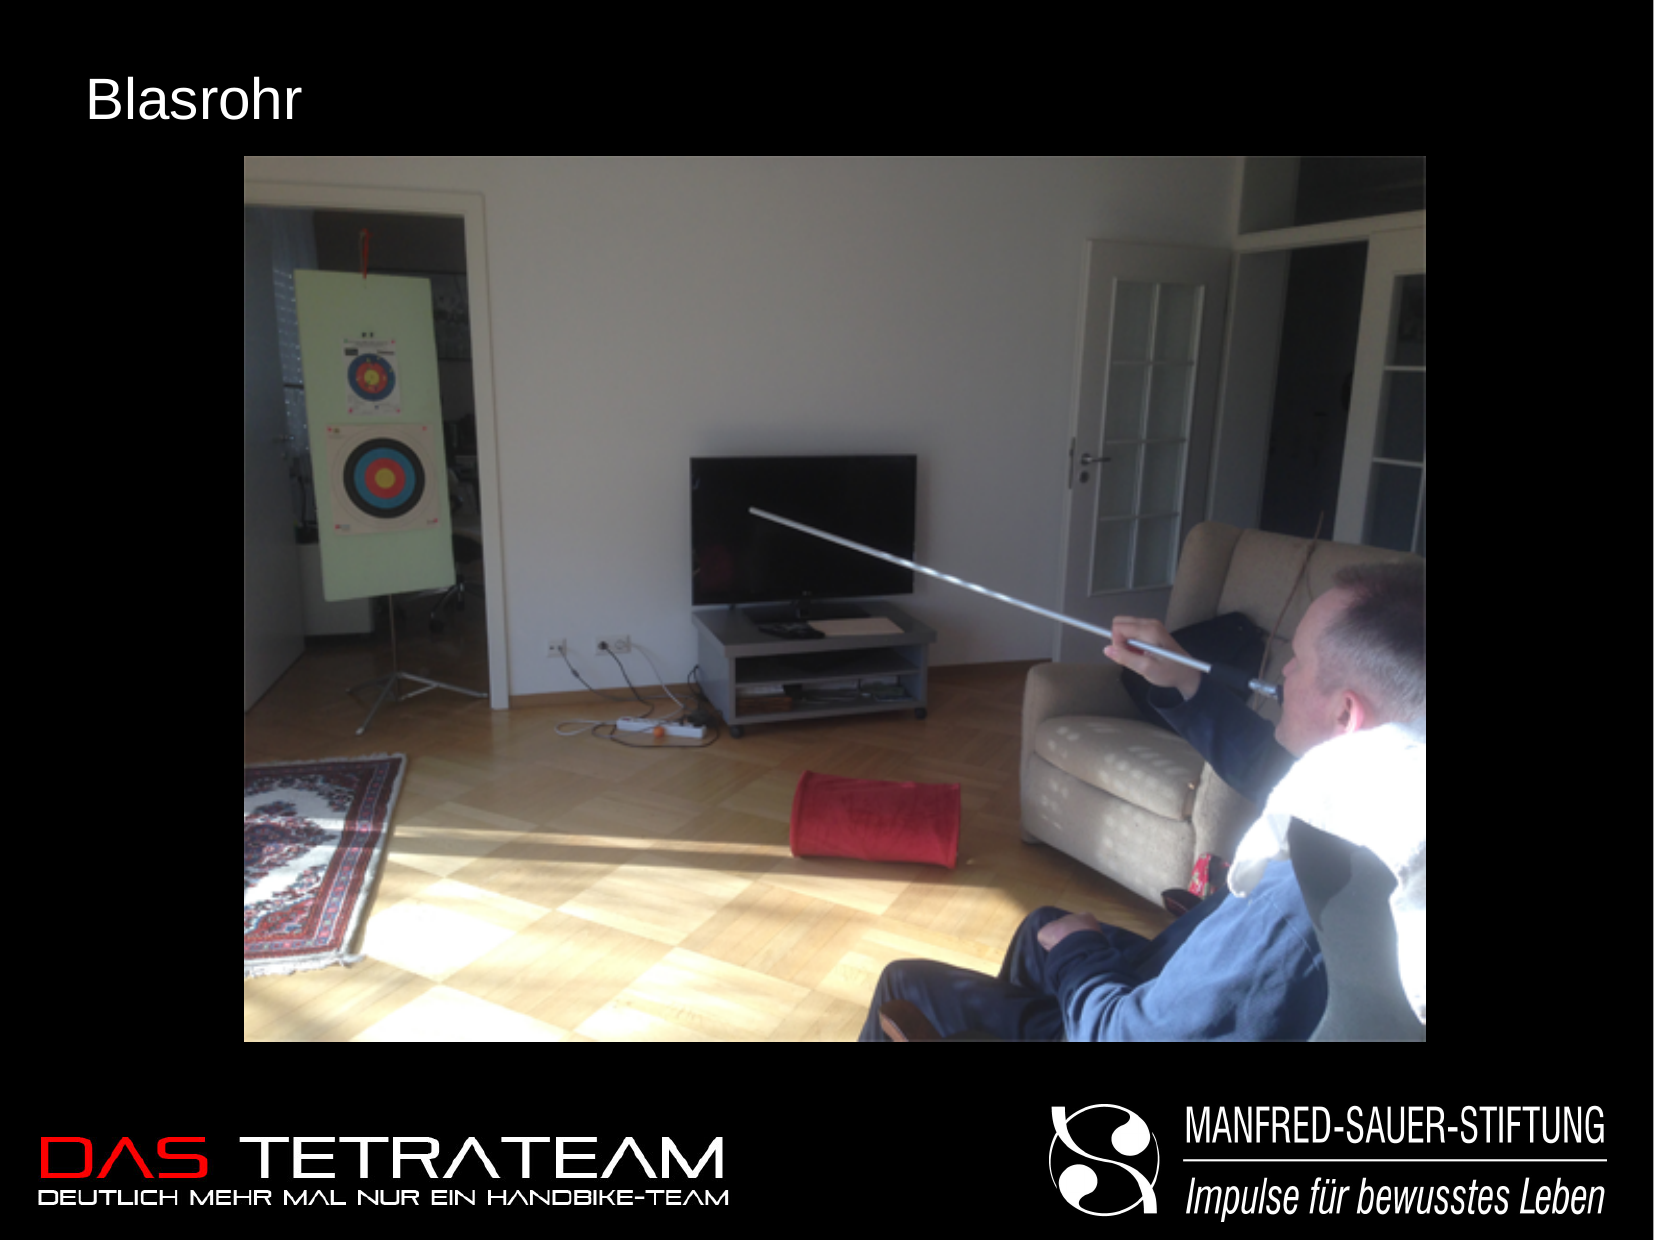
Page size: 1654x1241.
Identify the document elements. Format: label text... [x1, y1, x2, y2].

picture [1049, 1104, 1607, 1222]
picture [244, 156, 1426, 1042]
picture [16, 1121, 762, 1216]
text_box Blasrohr [70, 59, 1170, 139]
